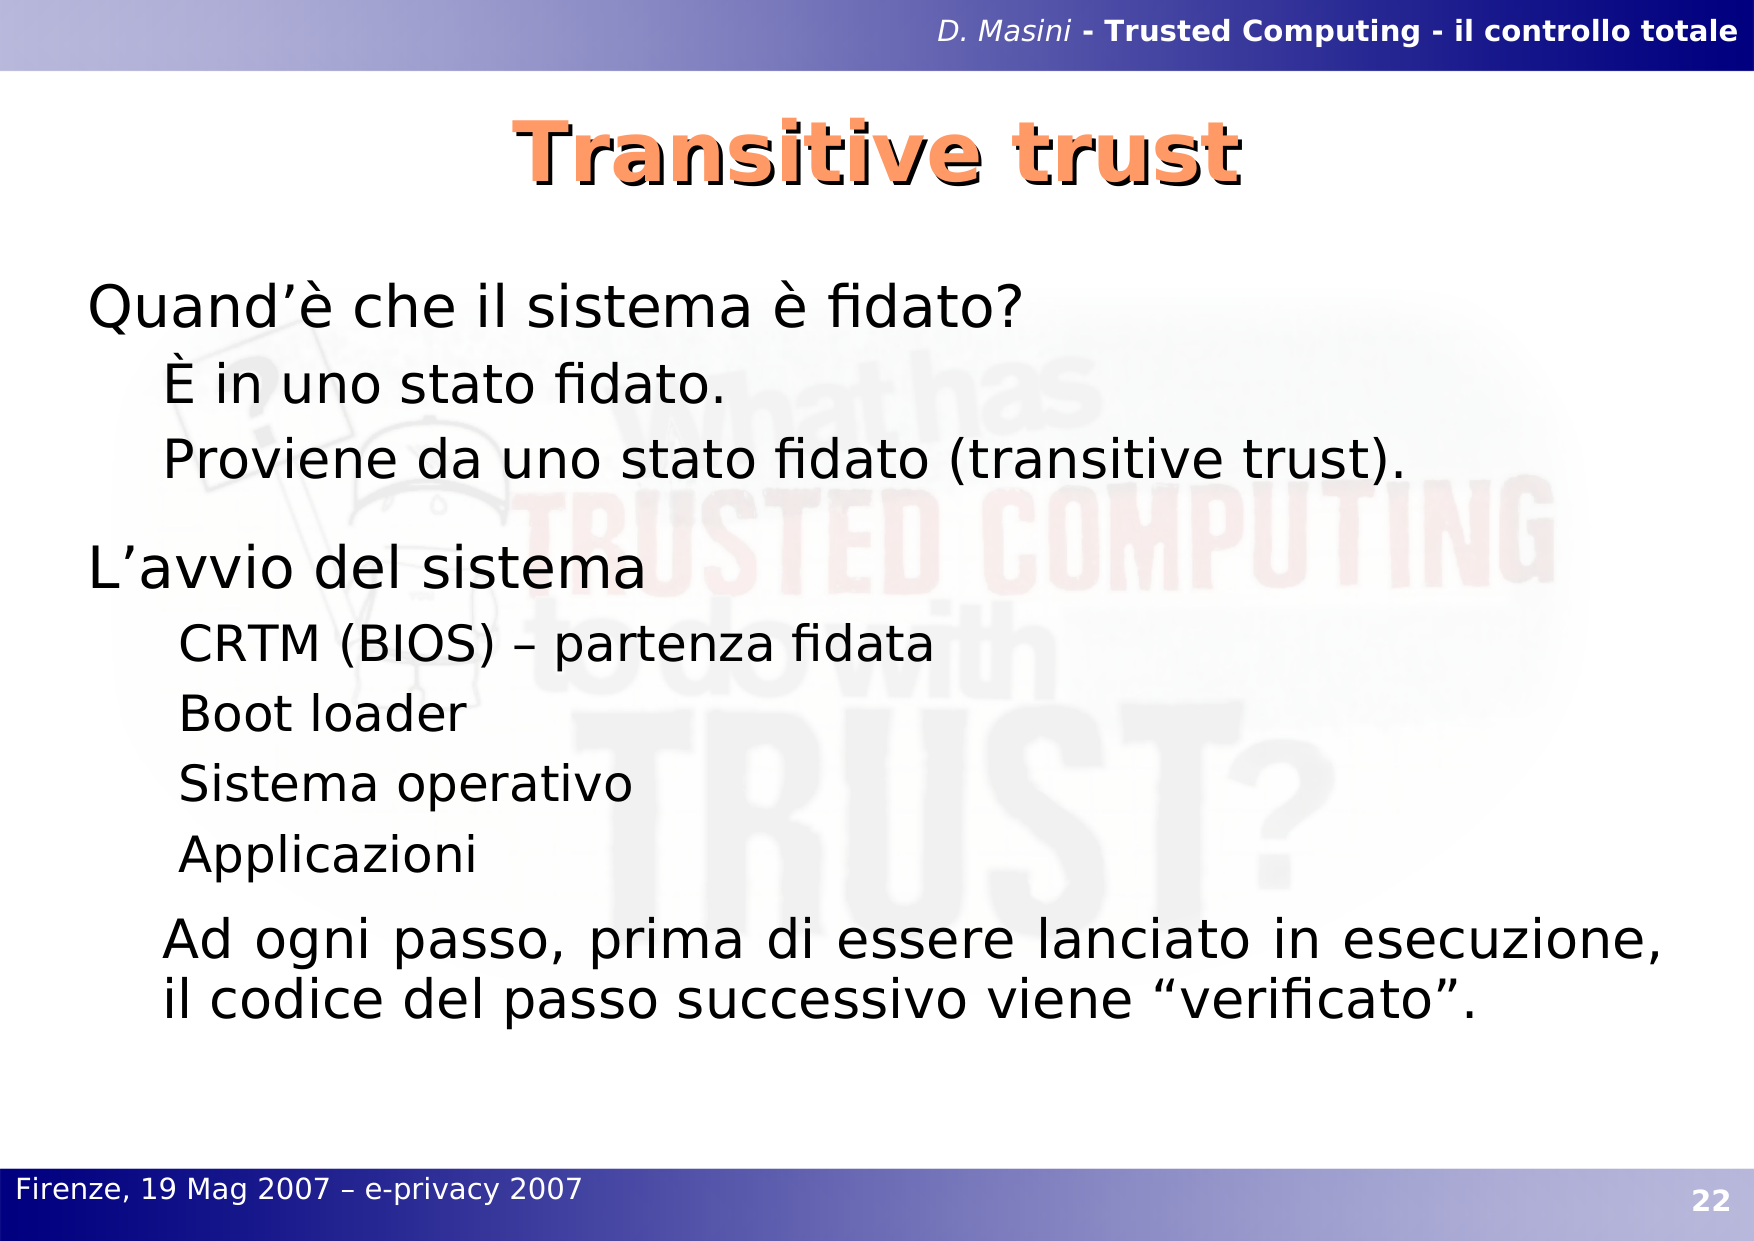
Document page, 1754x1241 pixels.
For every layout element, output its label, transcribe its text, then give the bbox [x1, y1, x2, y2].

list Quand’è che il sistema è fidato? È in uno stato fidato. Proviene da uno stato fidato (transitive trust). L’avvio del sistema CRTM (BIOS) – partenza fidata Boot loader Sistema operativo Applicazioni Ad ogni passo, prima di essere lanciato in esecuzione, il codice del passo successivo viene “verificato”. [87, 275, 1667, 1119]
picture [0, 0, 1754, 1241]
title Transitive trust [87, 49, 1667, 257]
